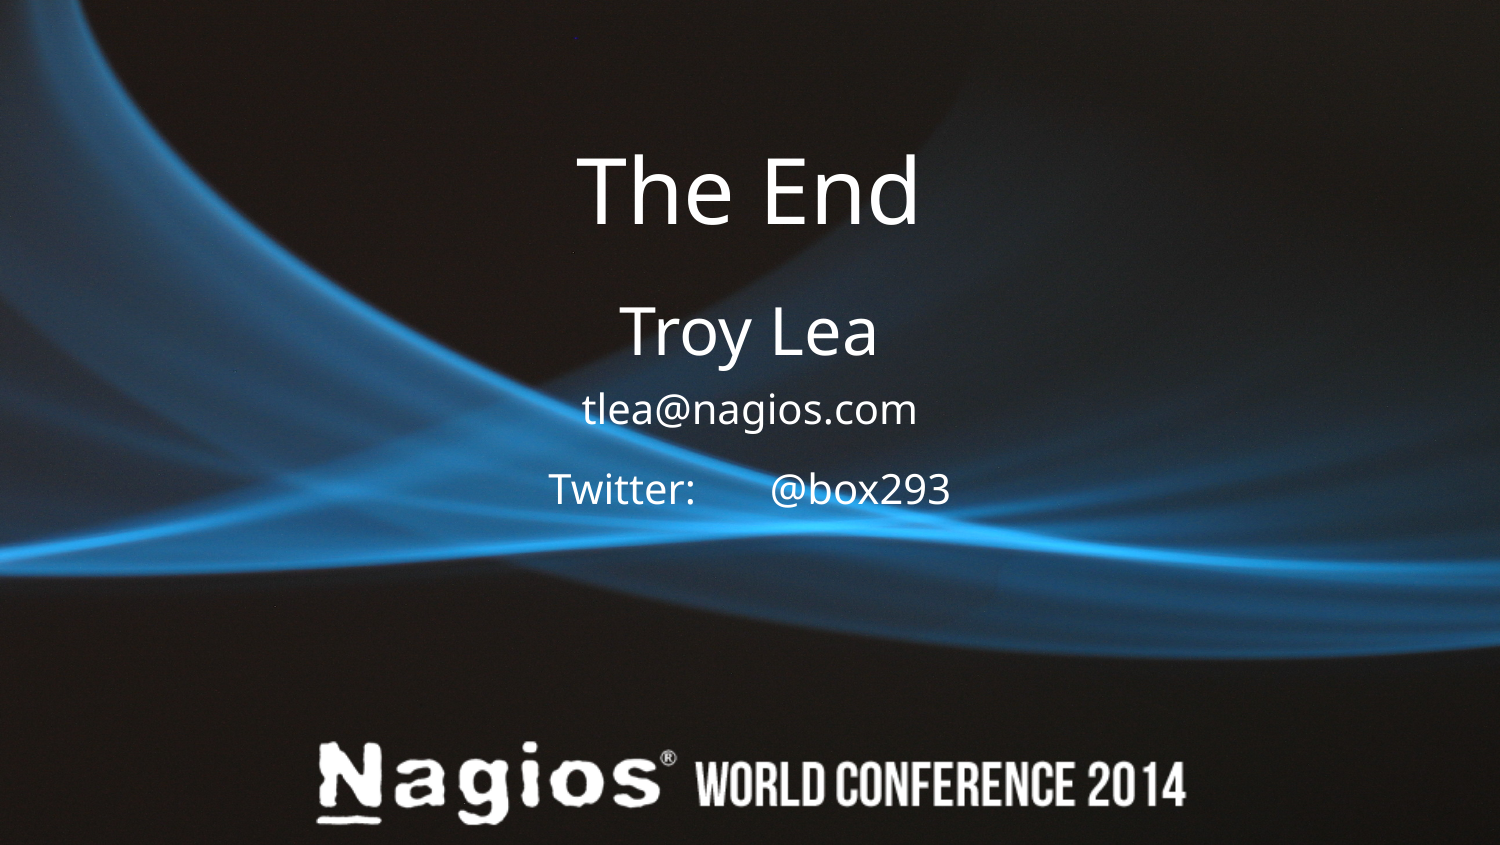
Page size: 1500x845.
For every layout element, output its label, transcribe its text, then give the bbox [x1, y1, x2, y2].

picture [0, 0, 1500, 845]
list tlea@nagios.com [412, 375, 1088, 441]
list Twitter: @box293 [412, 455, 1088, 521]
subtitle Troy Lea [225, 281, 1276, 376]
title The End [50, 93, 1451, 282]
